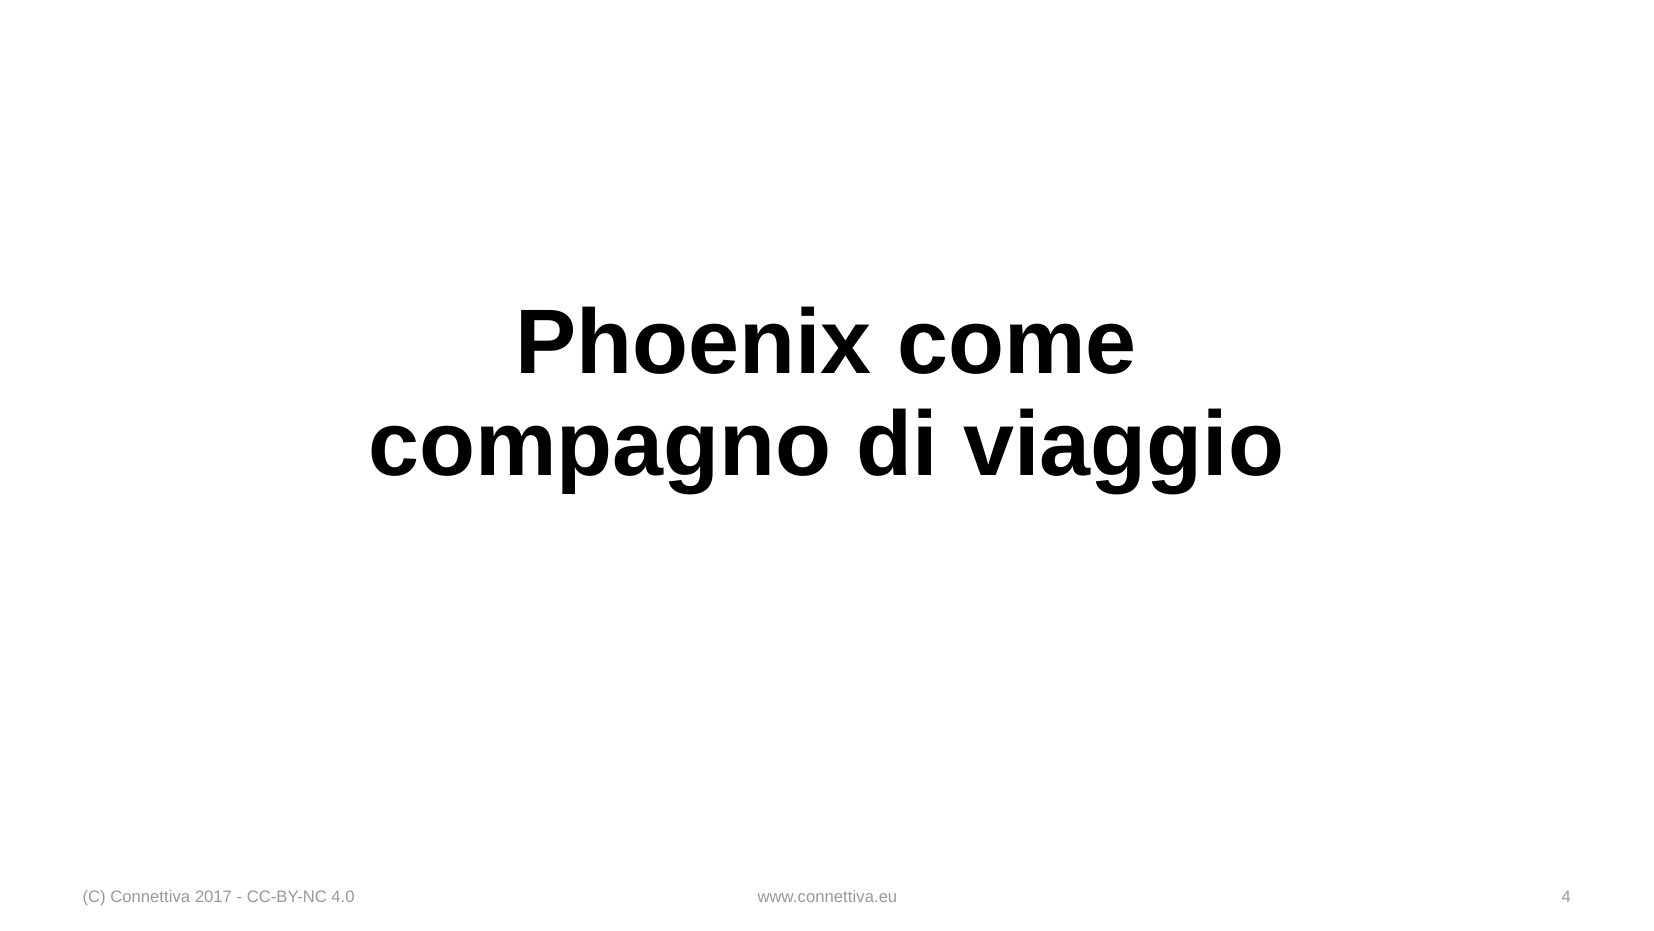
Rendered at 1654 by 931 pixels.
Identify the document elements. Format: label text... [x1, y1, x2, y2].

list Phoenix come compagno di viaggio [82, 290, 1571, 931]
